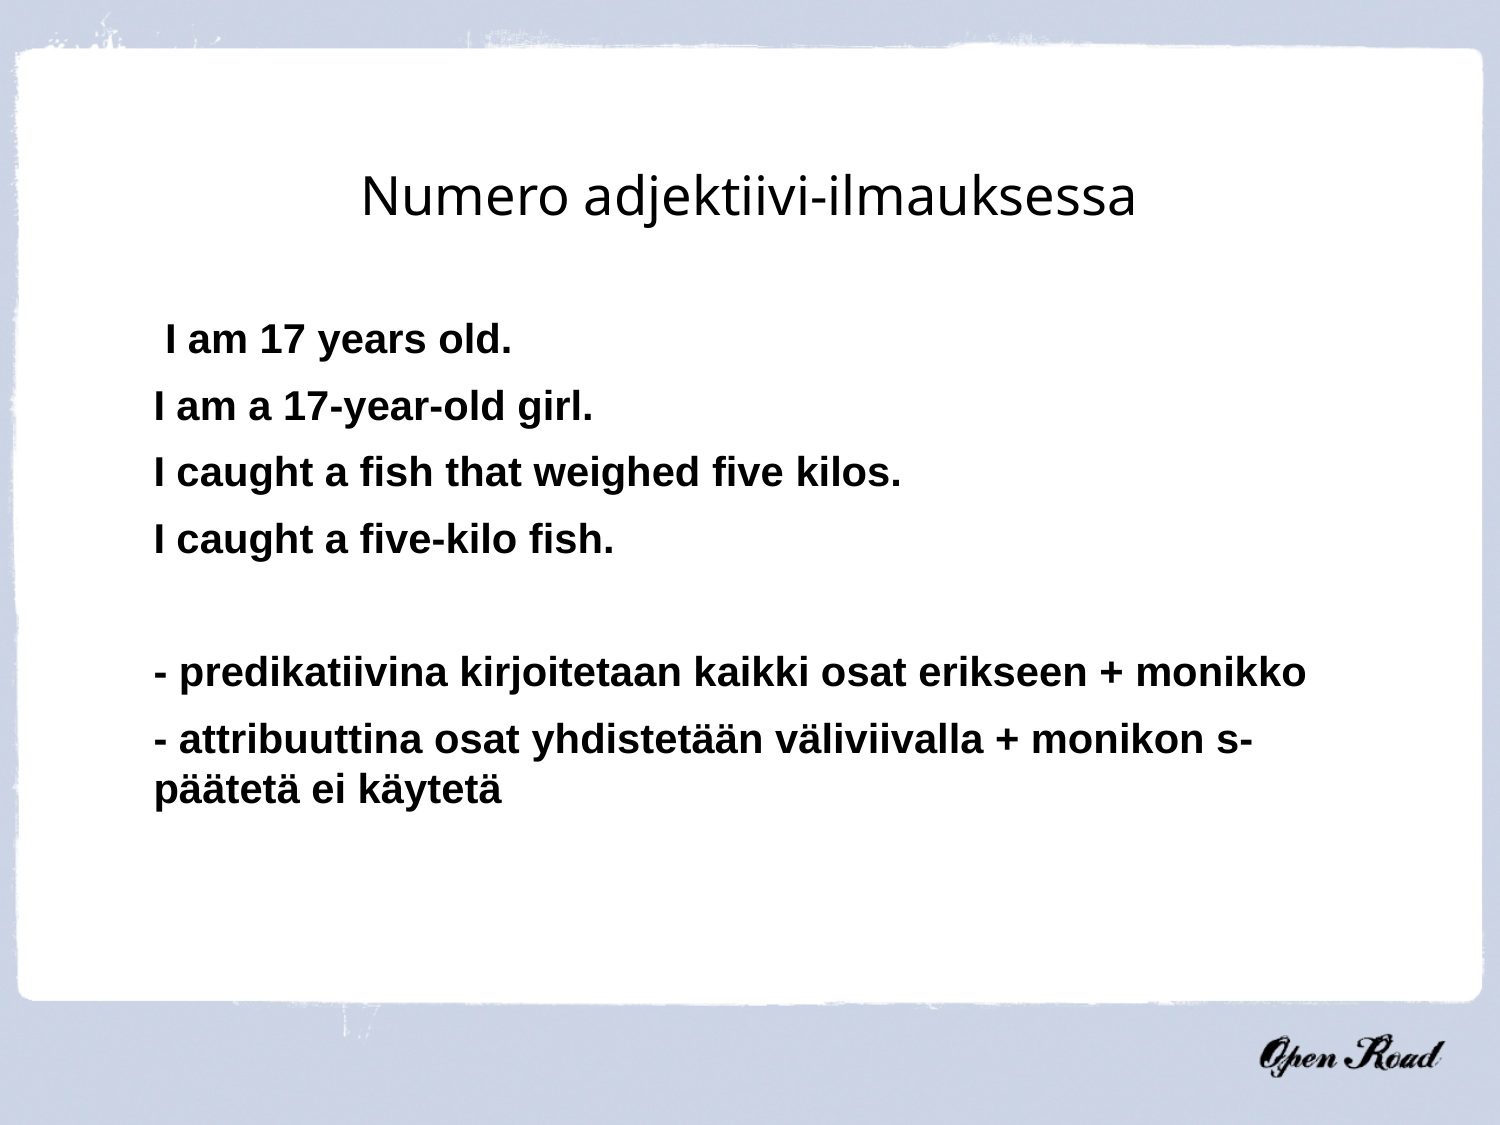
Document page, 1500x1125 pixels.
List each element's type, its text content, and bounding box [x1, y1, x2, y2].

text_box I am 17 years old. I am a 17-year-old girl. I caught a fish that weighed five kilos. I caught a five-kilo fish. - predikatiivina kirjoitetaan kaikki osat erikseen + monikko - attribuuttina osat yhdistetään väliviivalla + monikon s-päätetä ei käytetä [82, 304, 1357, 957]
text_box Numero adjektiivi-ilmauksessa [112, 99, 1387, 287]
